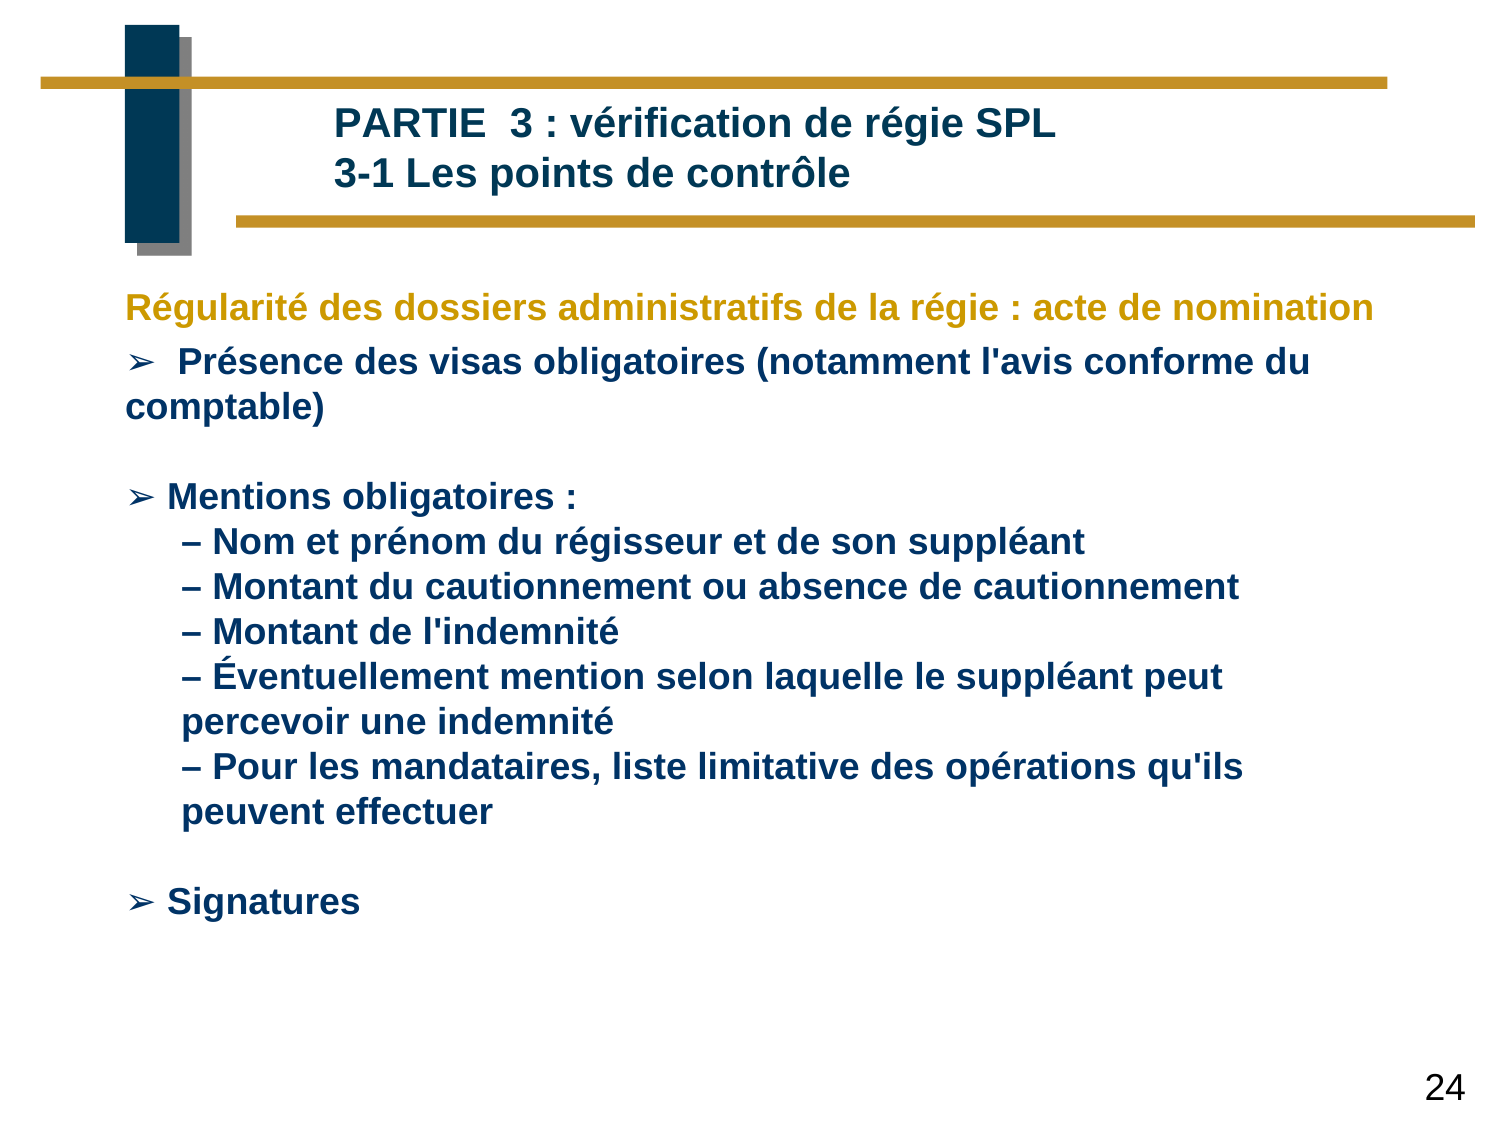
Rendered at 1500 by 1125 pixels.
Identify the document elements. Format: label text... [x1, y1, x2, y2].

text_box PARTIE 3 : vérification de régie SPL 3-1 Les points de contrôle [318, 179, 1316, 249]
list 24 [1252, 1062, 1489, 1125]
text_box [1316, 215, 1475, 228]
text_box [236, 215, 318, 228]
text_box [124, 179, 180, 243]
title [121, 68, 1438, 179]
text_box [40, 76, 121, 89]
text_box [124, 24, 180, 68]
list Régularité des dossiers administratifs de la régie : acte de nomination ➢ Présence des visas obligatoires (notamment l'avis conforme du comptable) ➢ Mentions obligatoires : – Nom et prénom du régisseur et de son suppléant – Montant du cautionnement ou absence de cautionnement – Montant de l'indemnité – Éventuellement mention selon laquelle le suppléant peut percevoir une indemnité – Pour les mandataires, liste limitative des opérations qu'ils peuvent effectuer ➢ Signatures [125, 282, 1382, 1088]
